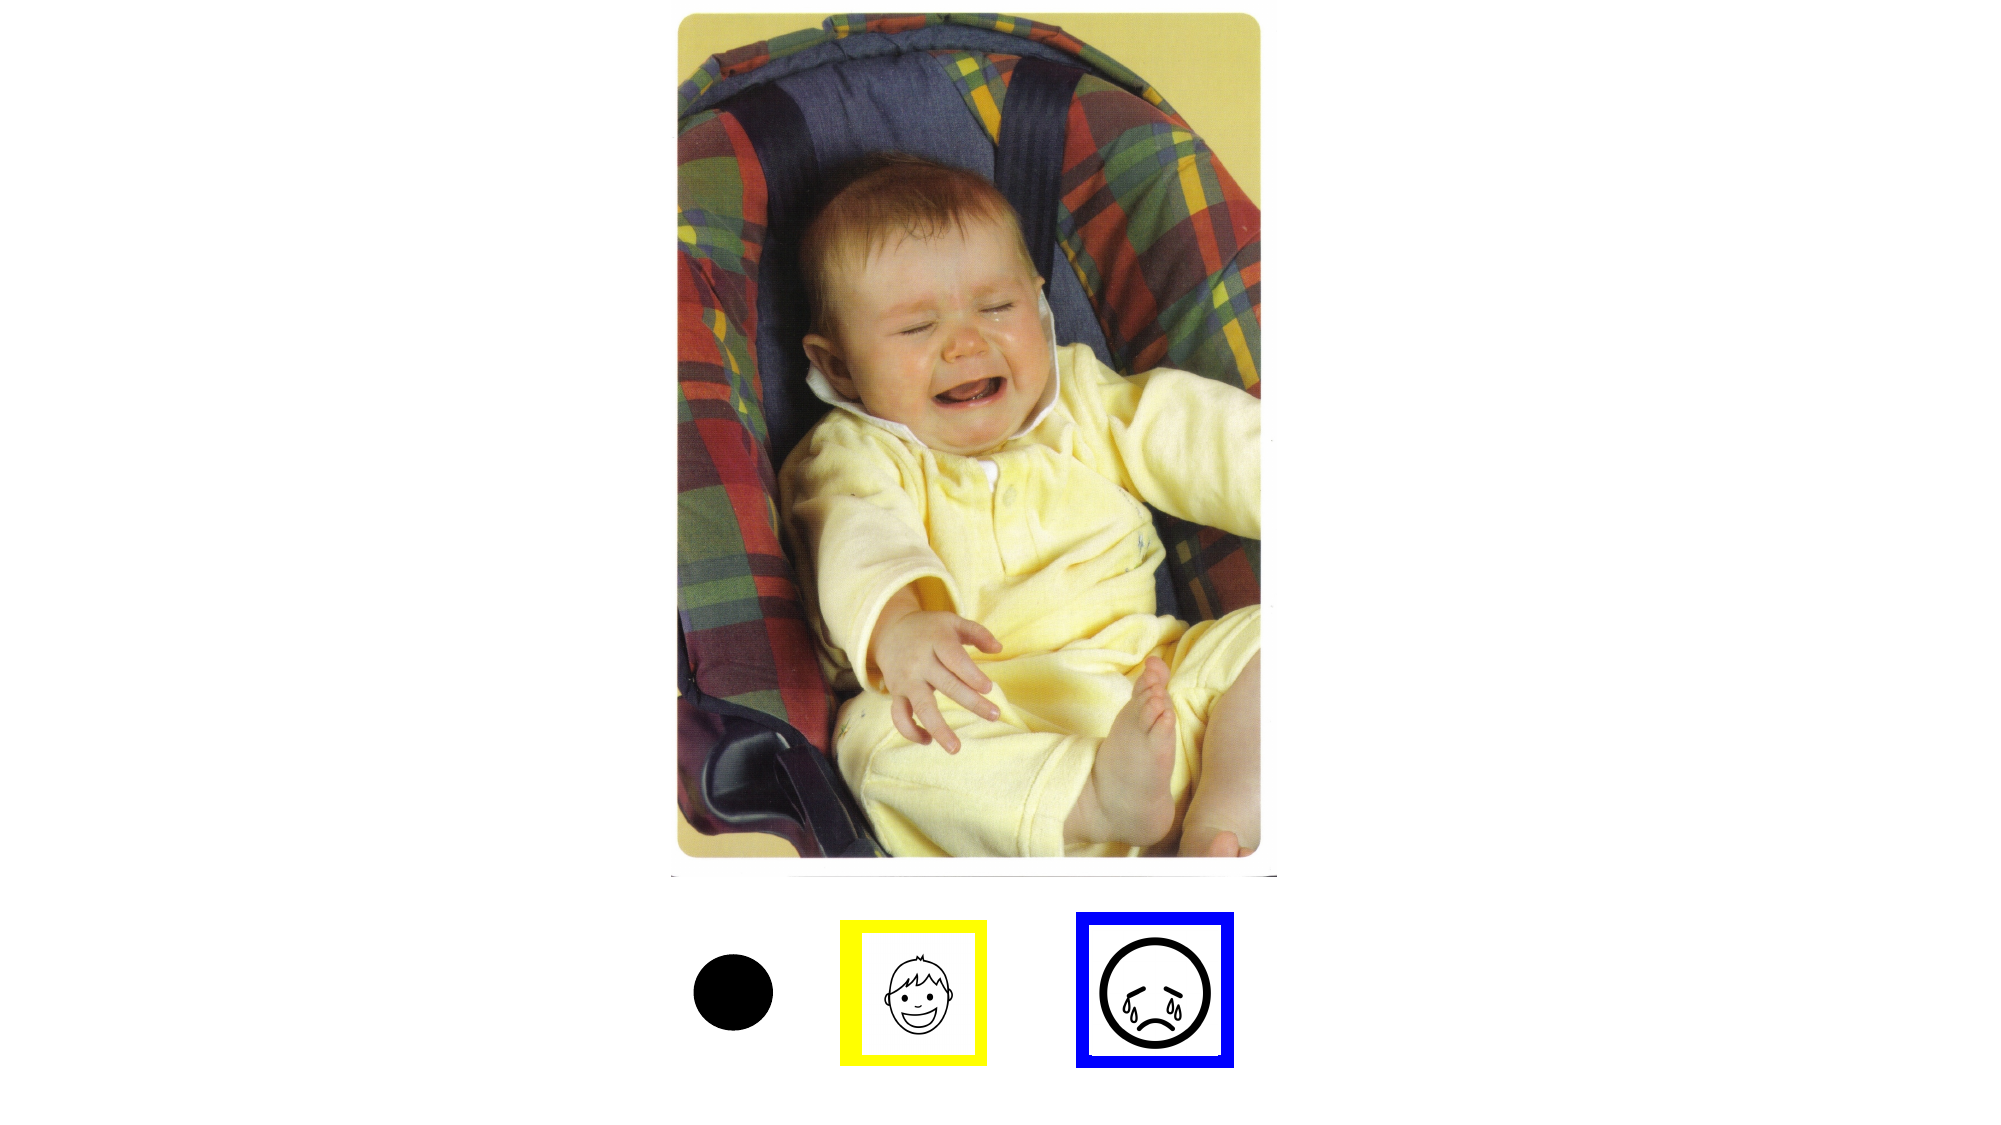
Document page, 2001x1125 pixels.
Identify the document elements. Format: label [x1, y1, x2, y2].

text_box [694, 955, 772, 1030]
picture [862, 933, 975, 1055]
picture [671, 0, 1277, 877]
picture [1092, 930, 1218, 1056]
text_box [841, 921, 987, 1065]
